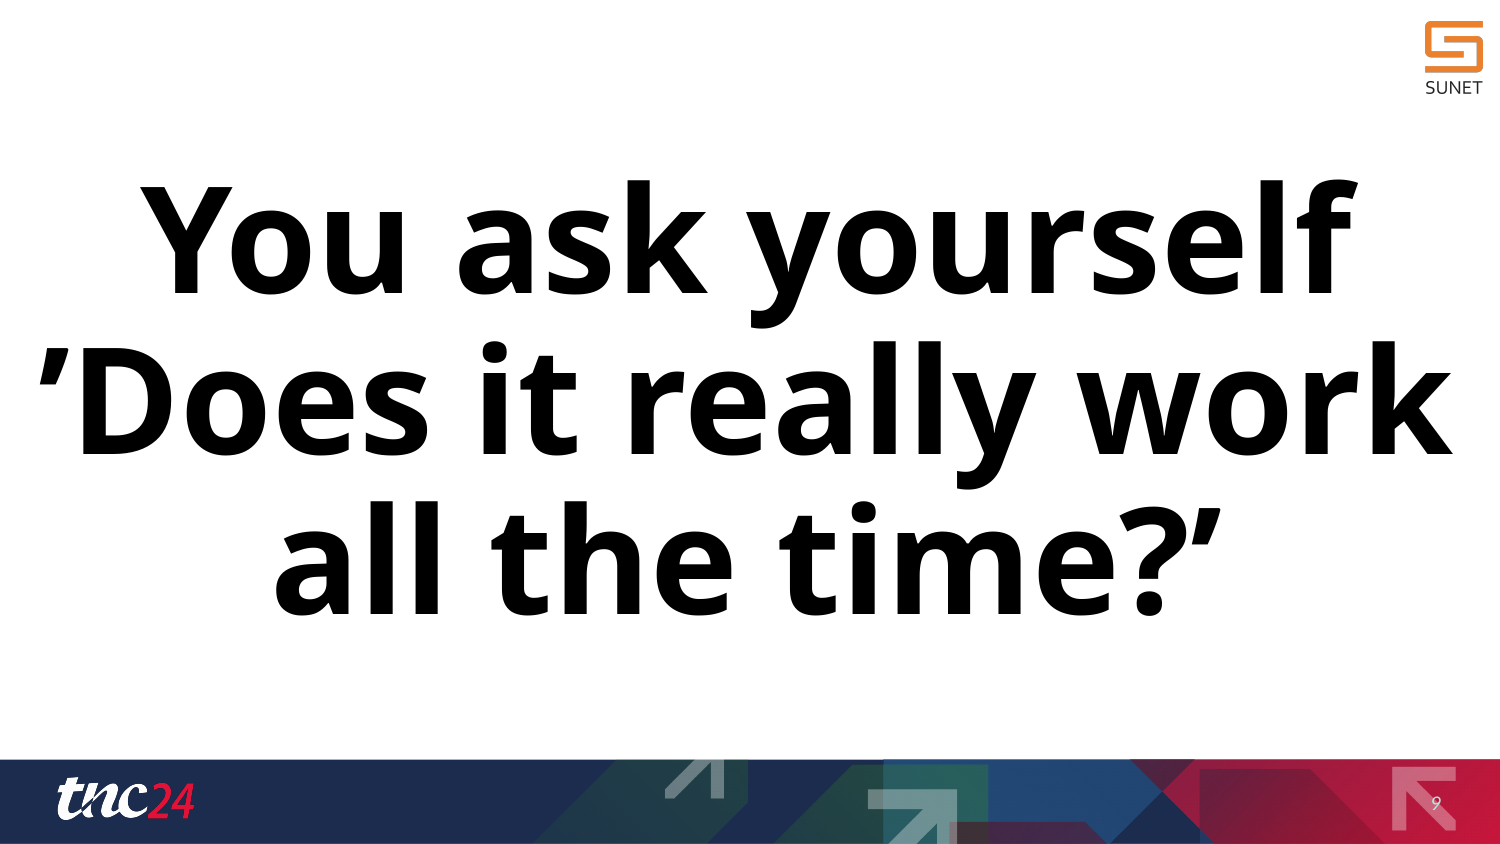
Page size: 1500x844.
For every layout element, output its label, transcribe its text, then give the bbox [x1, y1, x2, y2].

title You ask yourself ’Does it really work all the time?’ [0, 158, 1500, 655]
picture [57, 777, 225, 823]
picture [1425, 21, 1483, 94]
